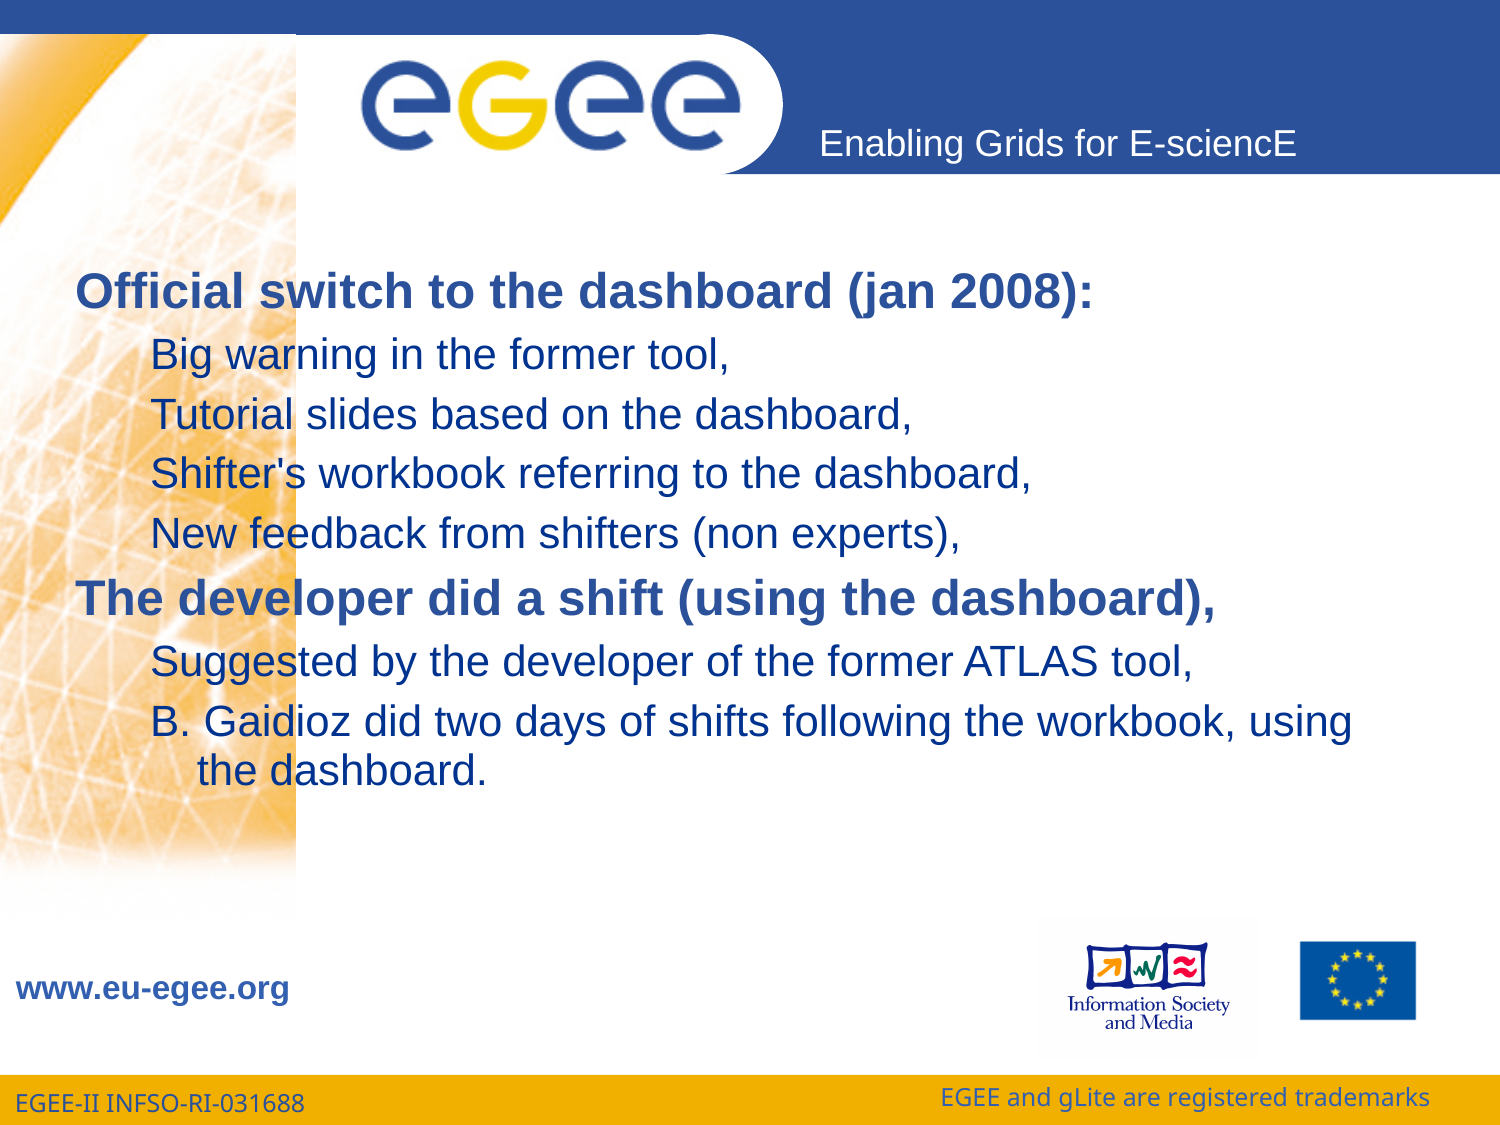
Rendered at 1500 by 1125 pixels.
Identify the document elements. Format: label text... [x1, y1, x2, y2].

picture [1038, 991, 1258, 1059]
picture [1291, 991, 1424, 1028]
list Official switch to the dashboard (jan 2008): Big warning in the former tool, Tutorial slides based on the dashboard, Shifter's workbook referring to the dashboard, New feedback from shifters (non experts), The developer did a shift (using the dashboard), Suggested by the developer of the former ATLAS tool, B. Gaidioz did two days of shifts following the workbook, using the dashboard. [75, 263, 1425, 991]
picture [355, 56, 748, 154]
picture [0, 34, 296, 921]
